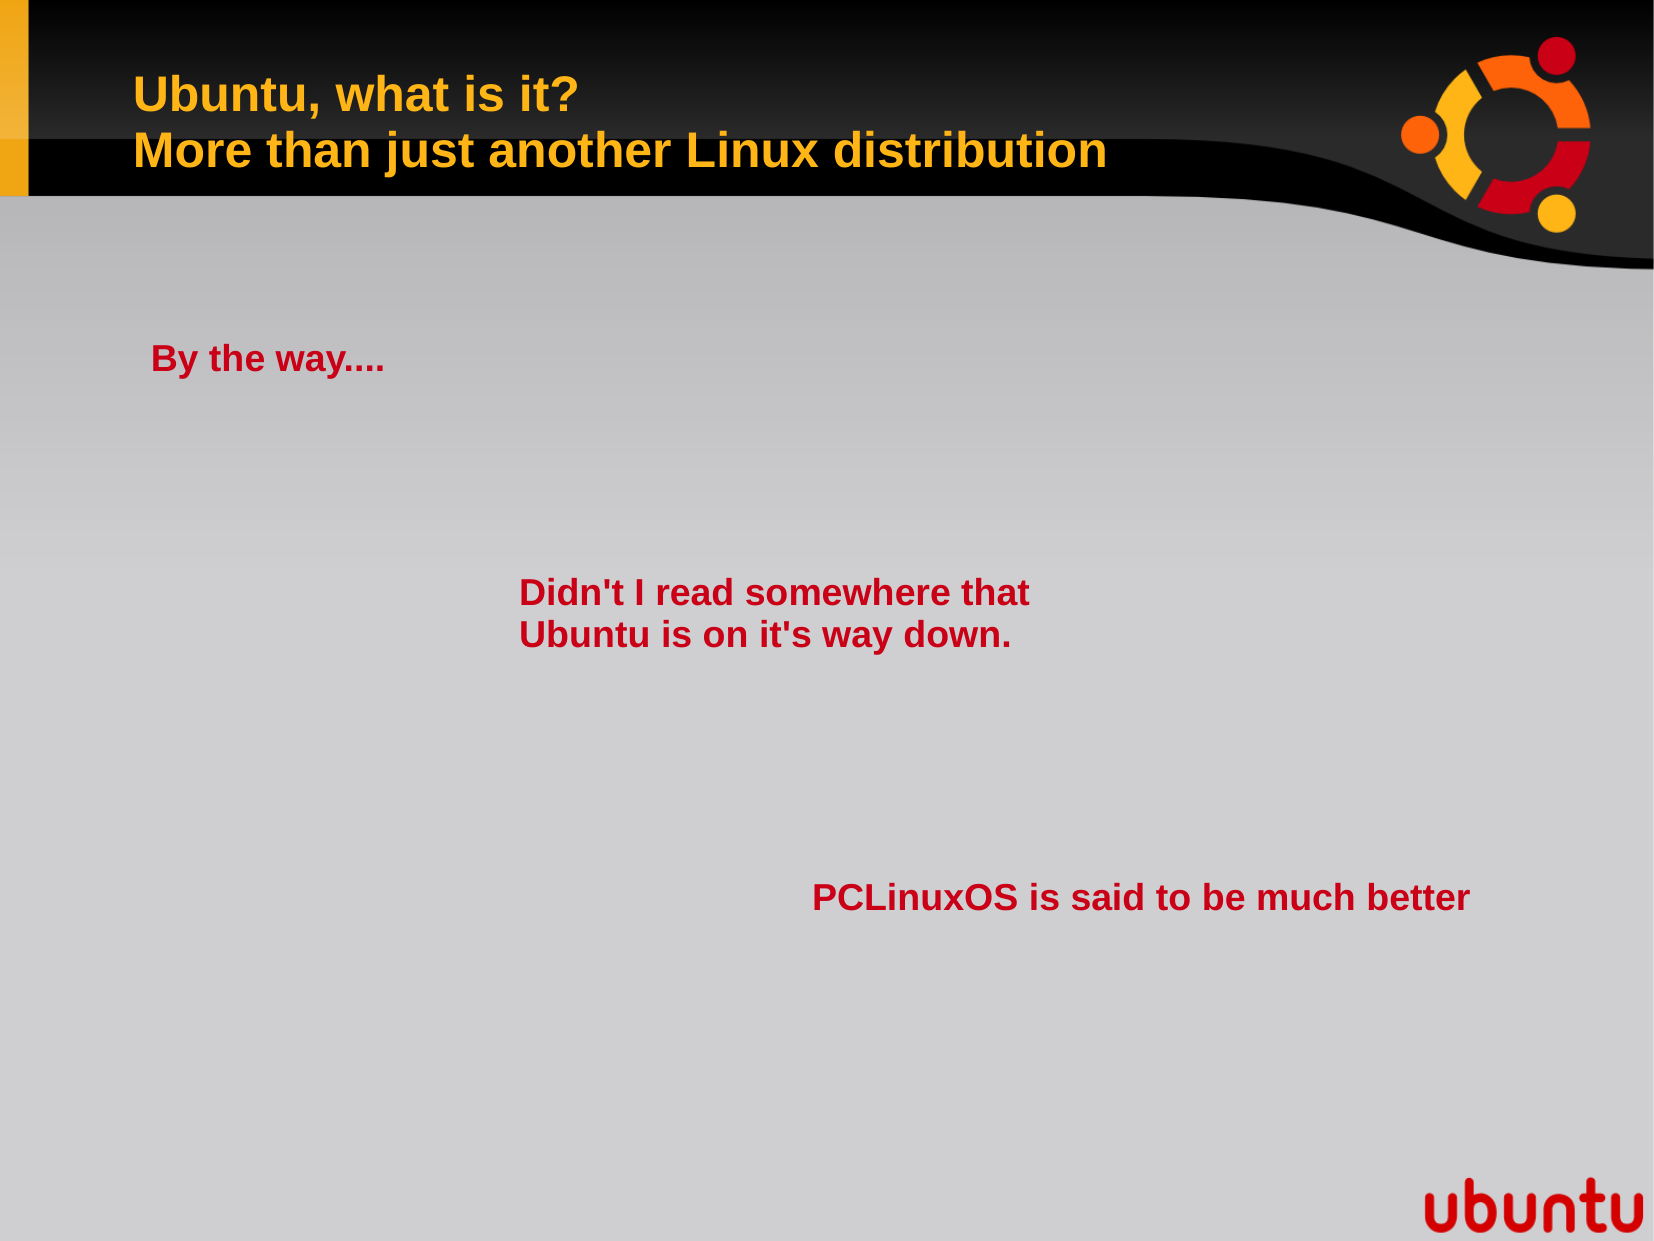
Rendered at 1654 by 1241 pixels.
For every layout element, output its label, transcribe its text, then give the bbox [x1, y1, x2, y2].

text_box Didn't I read somewhere that Ubuntu is on it's way down. [504, 564, 1125, 663]
picture [0, 0, 1654, 1241]
text_box PCLinuxOS is said to be much better [797, 869, 1536, 927]
text_box By the way.... [136, 330, 934, 388]
text_box Ubuntu, what is it? More than just another Linux distribution [118, 59, 1211, 186]
